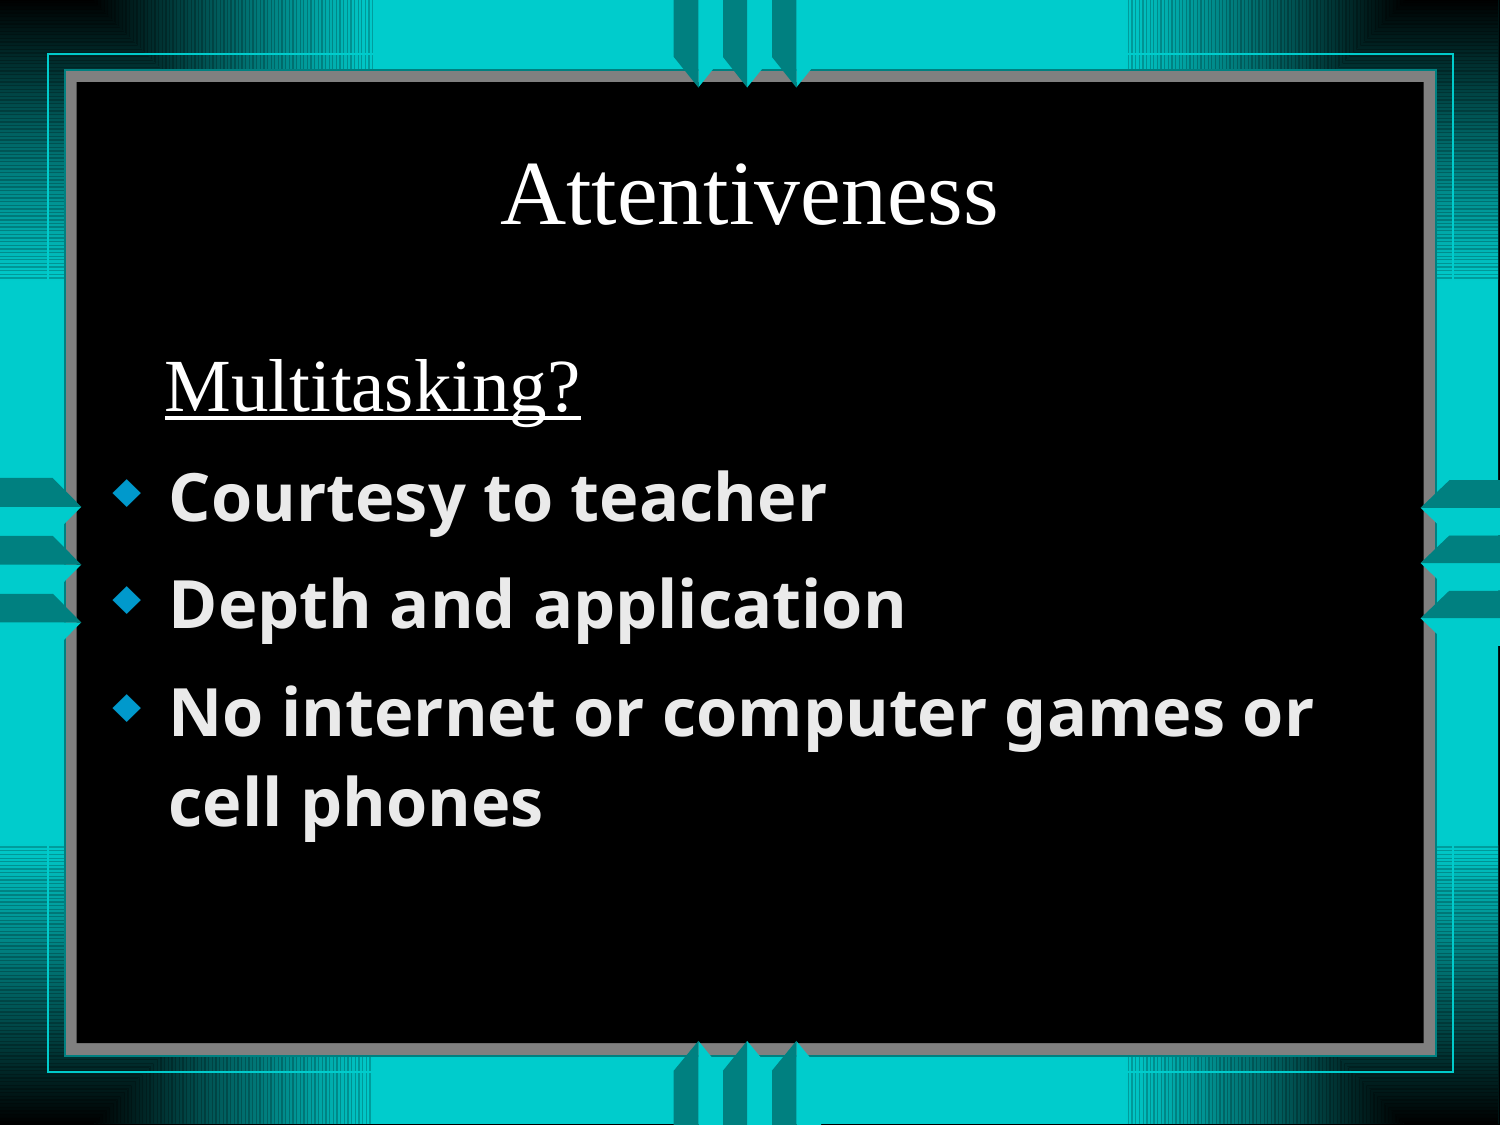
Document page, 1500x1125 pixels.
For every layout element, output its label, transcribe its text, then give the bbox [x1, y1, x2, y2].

title Attentiveness [112, 99, 1388, 288]
text_box Multitasking? [150, 337, 638, 436]
list Courtesy to teacher Depth and application No internet or computer games or cell phones [112, 450, 1388, 988]
